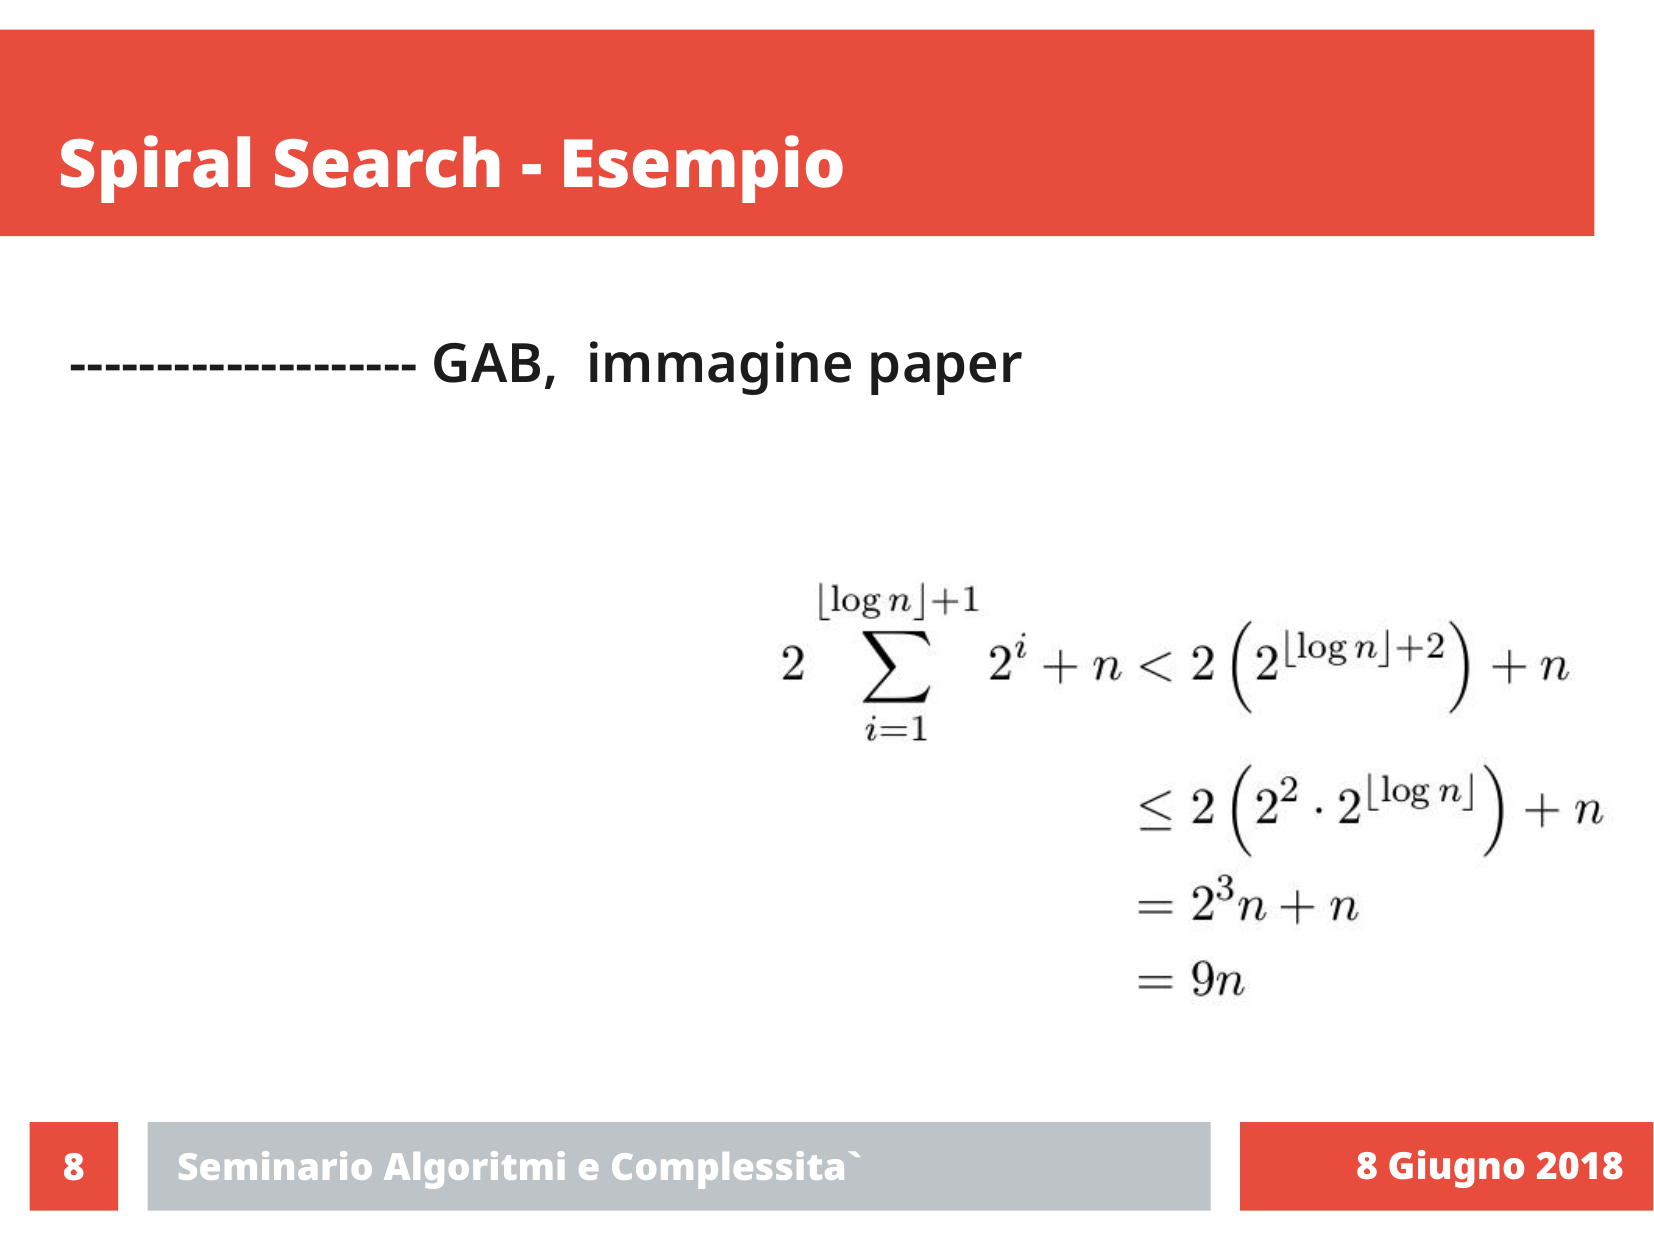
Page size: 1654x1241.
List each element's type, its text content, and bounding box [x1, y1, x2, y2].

picture [765, 569, 1624, 1021]
title Spiral Search - Esempio [59, 59, 1595, 207]
list -------------------- GAB, immagine paper [69, 324, 1576, 1093]
